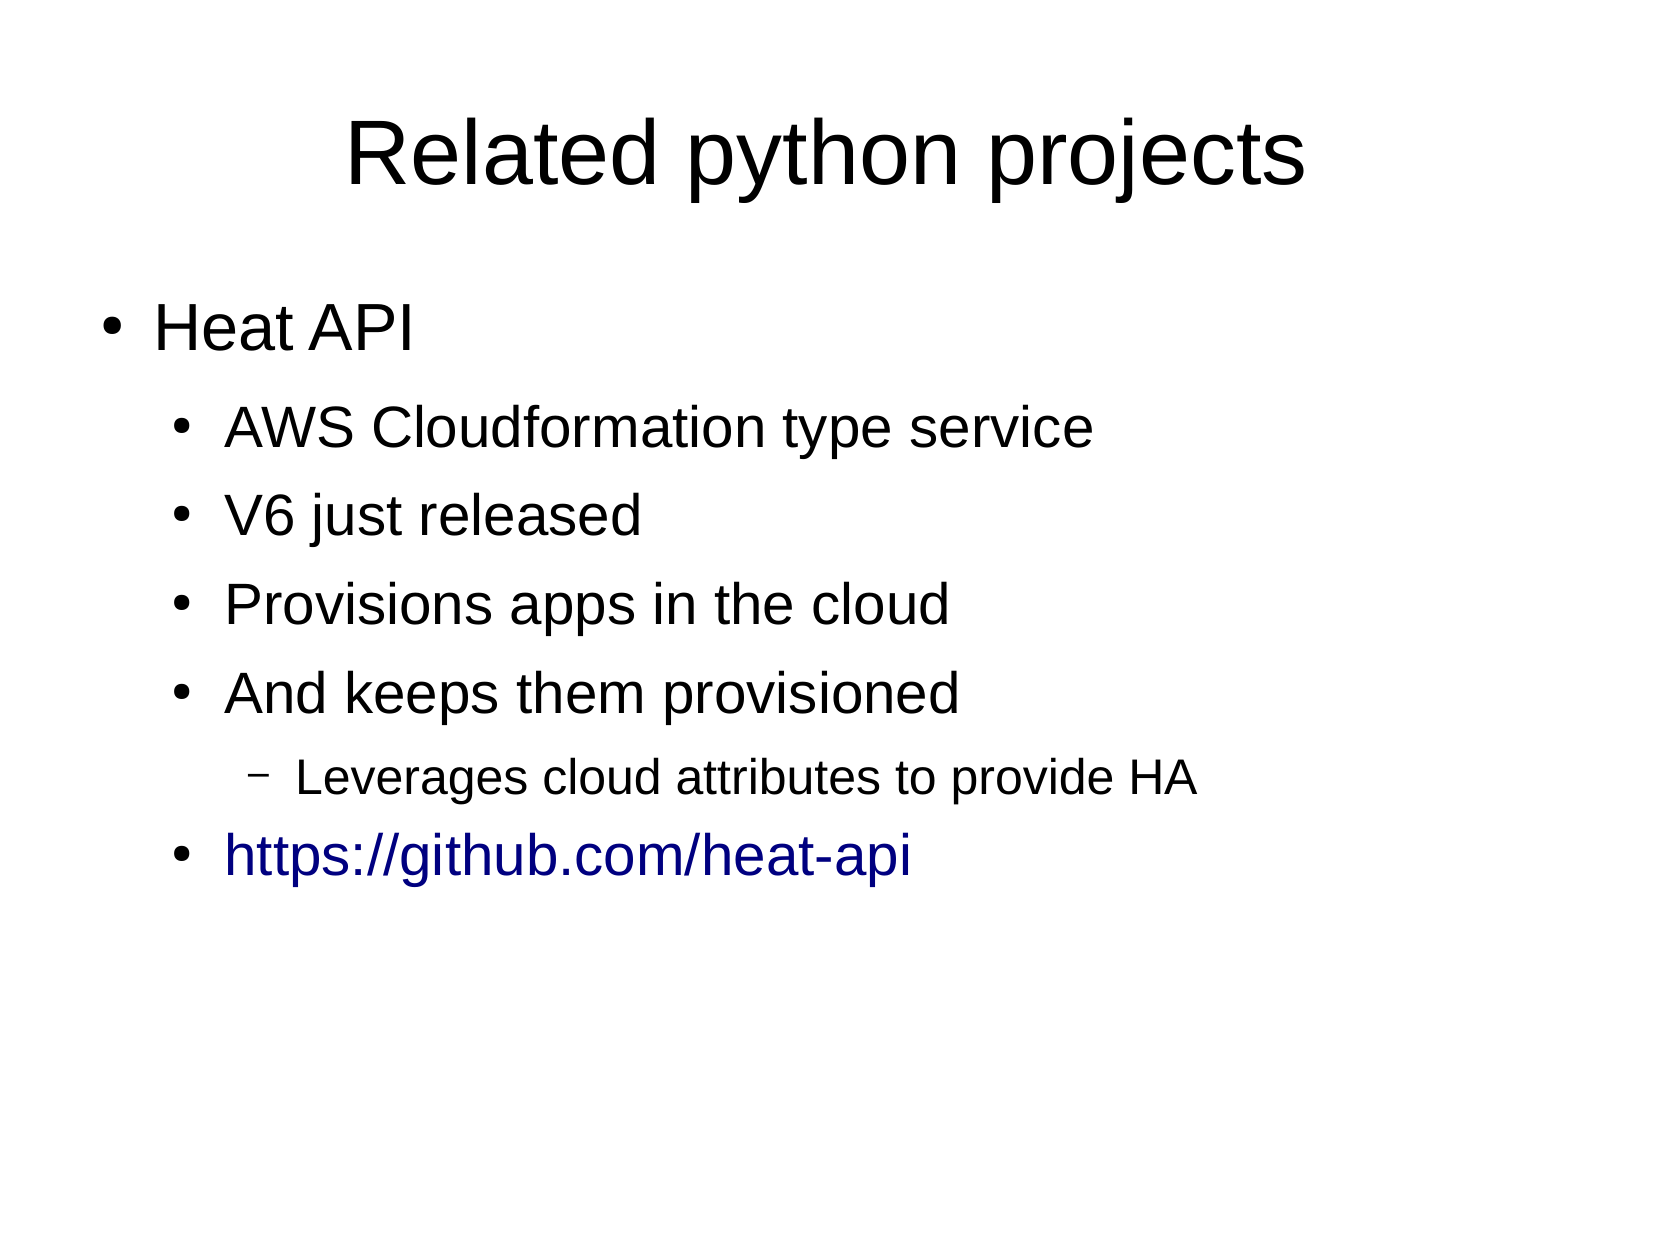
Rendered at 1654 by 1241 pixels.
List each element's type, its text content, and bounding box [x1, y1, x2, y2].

list Heat API AWS Cloudformation type service V6 just released Provisions apps in the cloud And keeps them provisioned Leverages cloud attributes to provide HA https://github.com/heat-api [82, 290, 1571, 1109]
title Related python projects [82, 49, 1571, 257]
